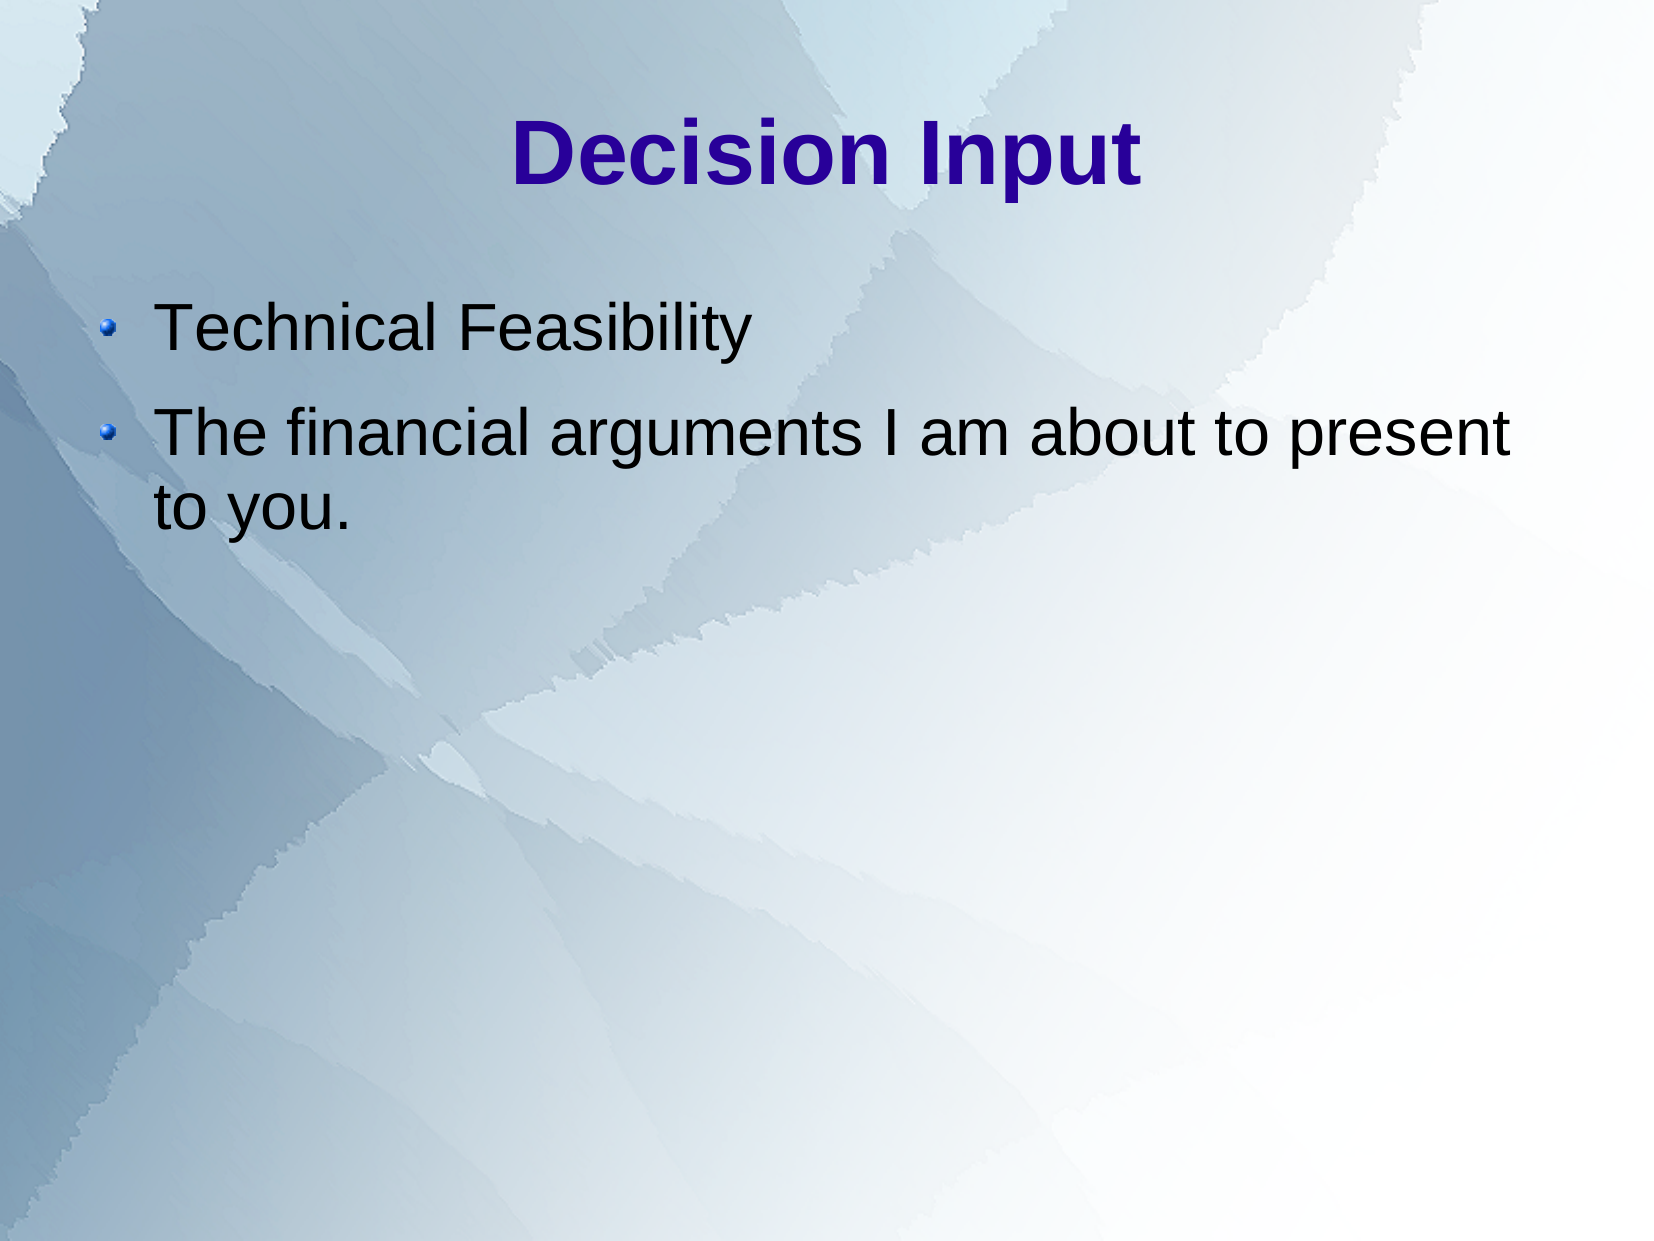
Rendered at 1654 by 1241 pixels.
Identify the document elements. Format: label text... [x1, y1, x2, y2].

title Decision Input [82, 49, 1571, 257]
list Technical Feasibility The financial arguments I am about to present to you. [82, 290, 1571, 1094]
picture [0, 0, 1654, 1241]
